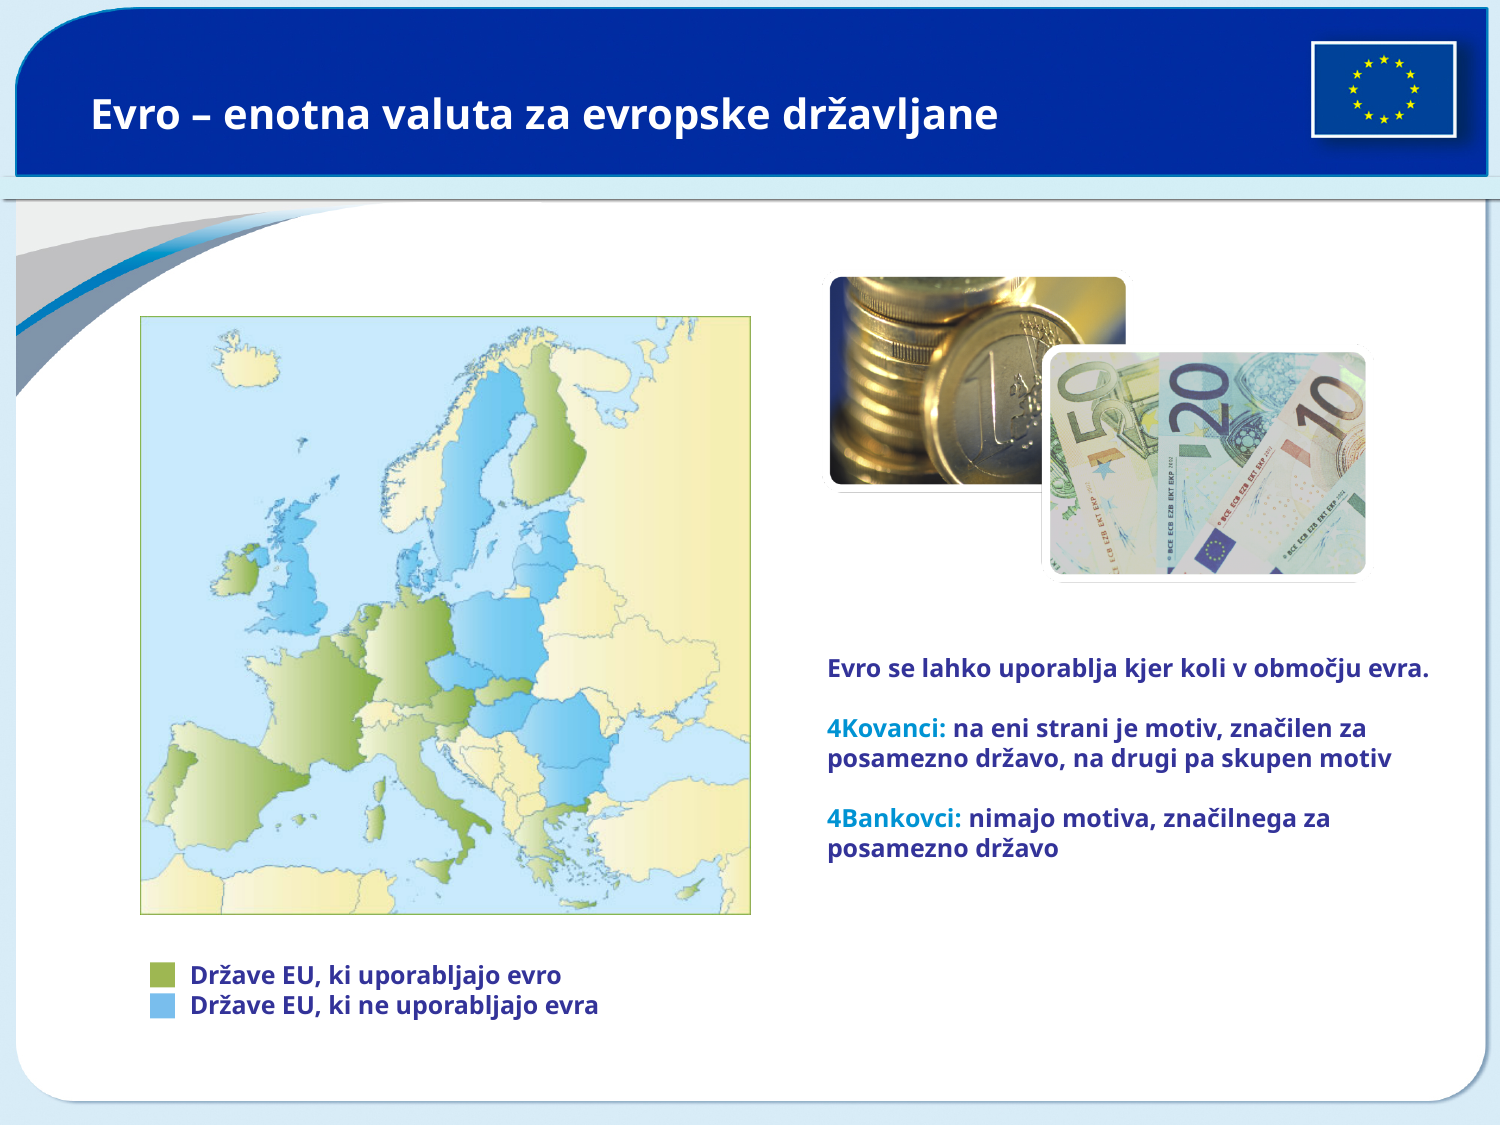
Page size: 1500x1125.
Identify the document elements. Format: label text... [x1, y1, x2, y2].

text_box [150, 993, 175, 1019]
text_box [150, 962, 175, 988]
title Evro – enotna valuta za evropske državljane [75, 19, 1294, 207]
picture [0, 0, 1500, 1125]
text_box Evro se lahko uporablja kjer koli v območju evra. 4Kovanci: na eni strani je motiv, značilen za posamezno državo, na drugi pa skupen motiv 4Bankovci: nimajo motiva, značilnega za posamezno državo [812, 645, 1475, 870]
text_box Države EU, ki uporabljajo evro Države EU, ki ne uporabljajo evra [174, 924, 1272, 1055]
